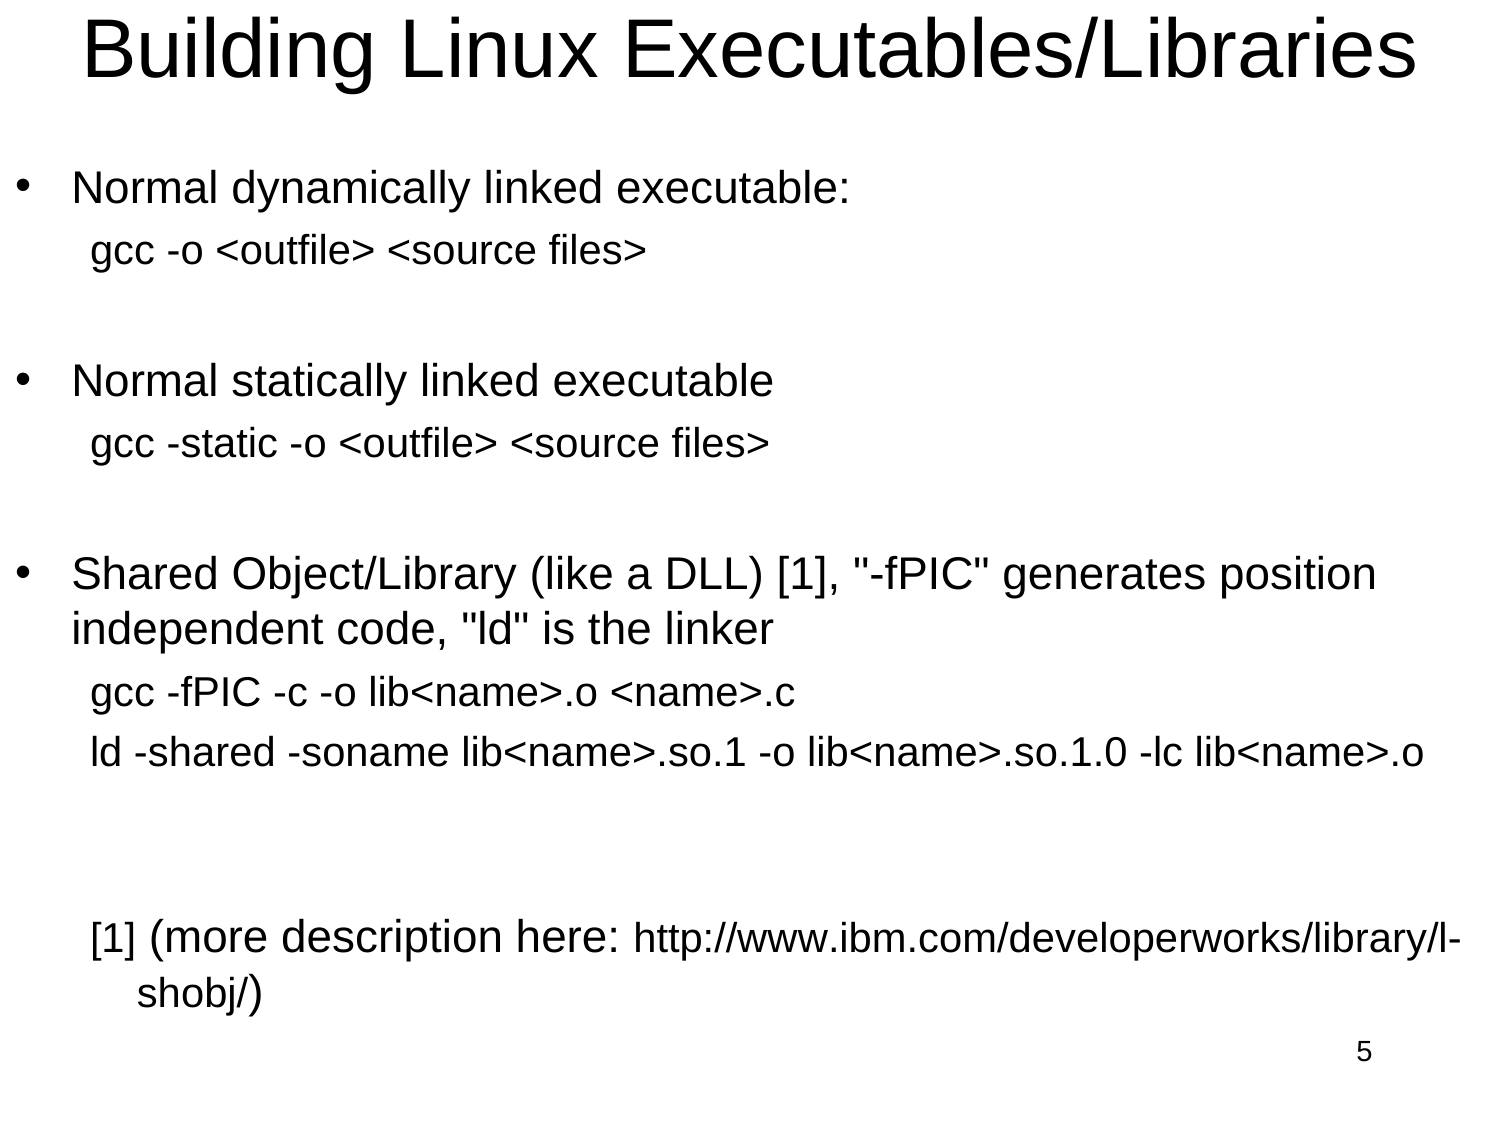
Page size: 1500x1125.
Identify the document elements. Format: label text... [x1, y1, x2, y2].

text_box <number> [1074, 1025, 1388, 1101]
list Normal dynamically linked executable: gcc -o <outfile> <source files> Normal statically linked executable gcc -static -o <outfile> <source files> Shared Object/Library (like a DLL) [1], "-fPIC" generates position independent code, "ld" is the linker gcc -fPIC -c -o lib<name>.o <name>.c ld -shared -soname lib<name>.so.1 -o lib<name>.so.1.0 -lc lib<name>.o [1] (more description here: http://www.ibm.com/developerworks/library/l-shobj/) [0, 149, 1500, 1051]
title Building Linux Executables/Libraries [0, 0, 1500, 138]
